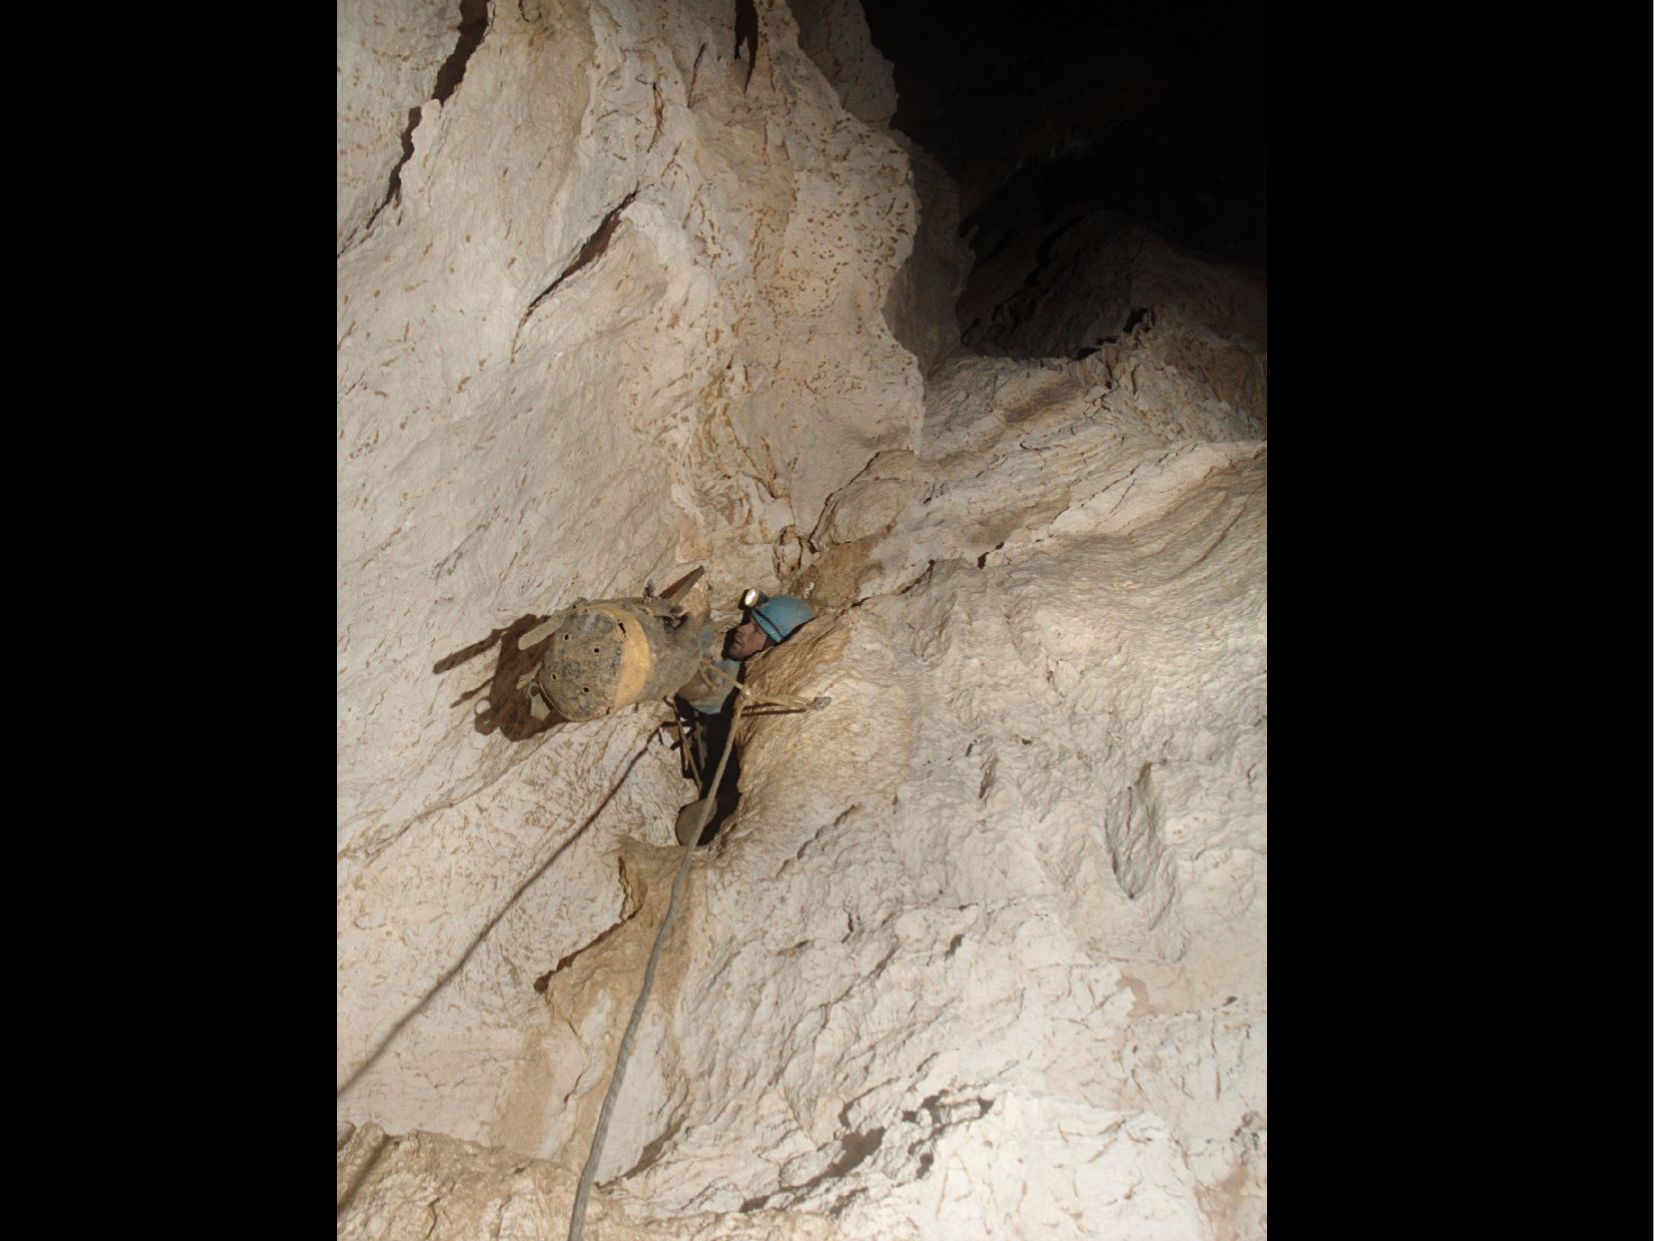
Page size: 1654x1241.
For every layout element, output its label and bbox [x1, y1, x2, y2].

text_box [1267, 0, 1654, 1241]
text_box [0, 0, 337, 1241]
picture [337, 0, 1267, 1241]
